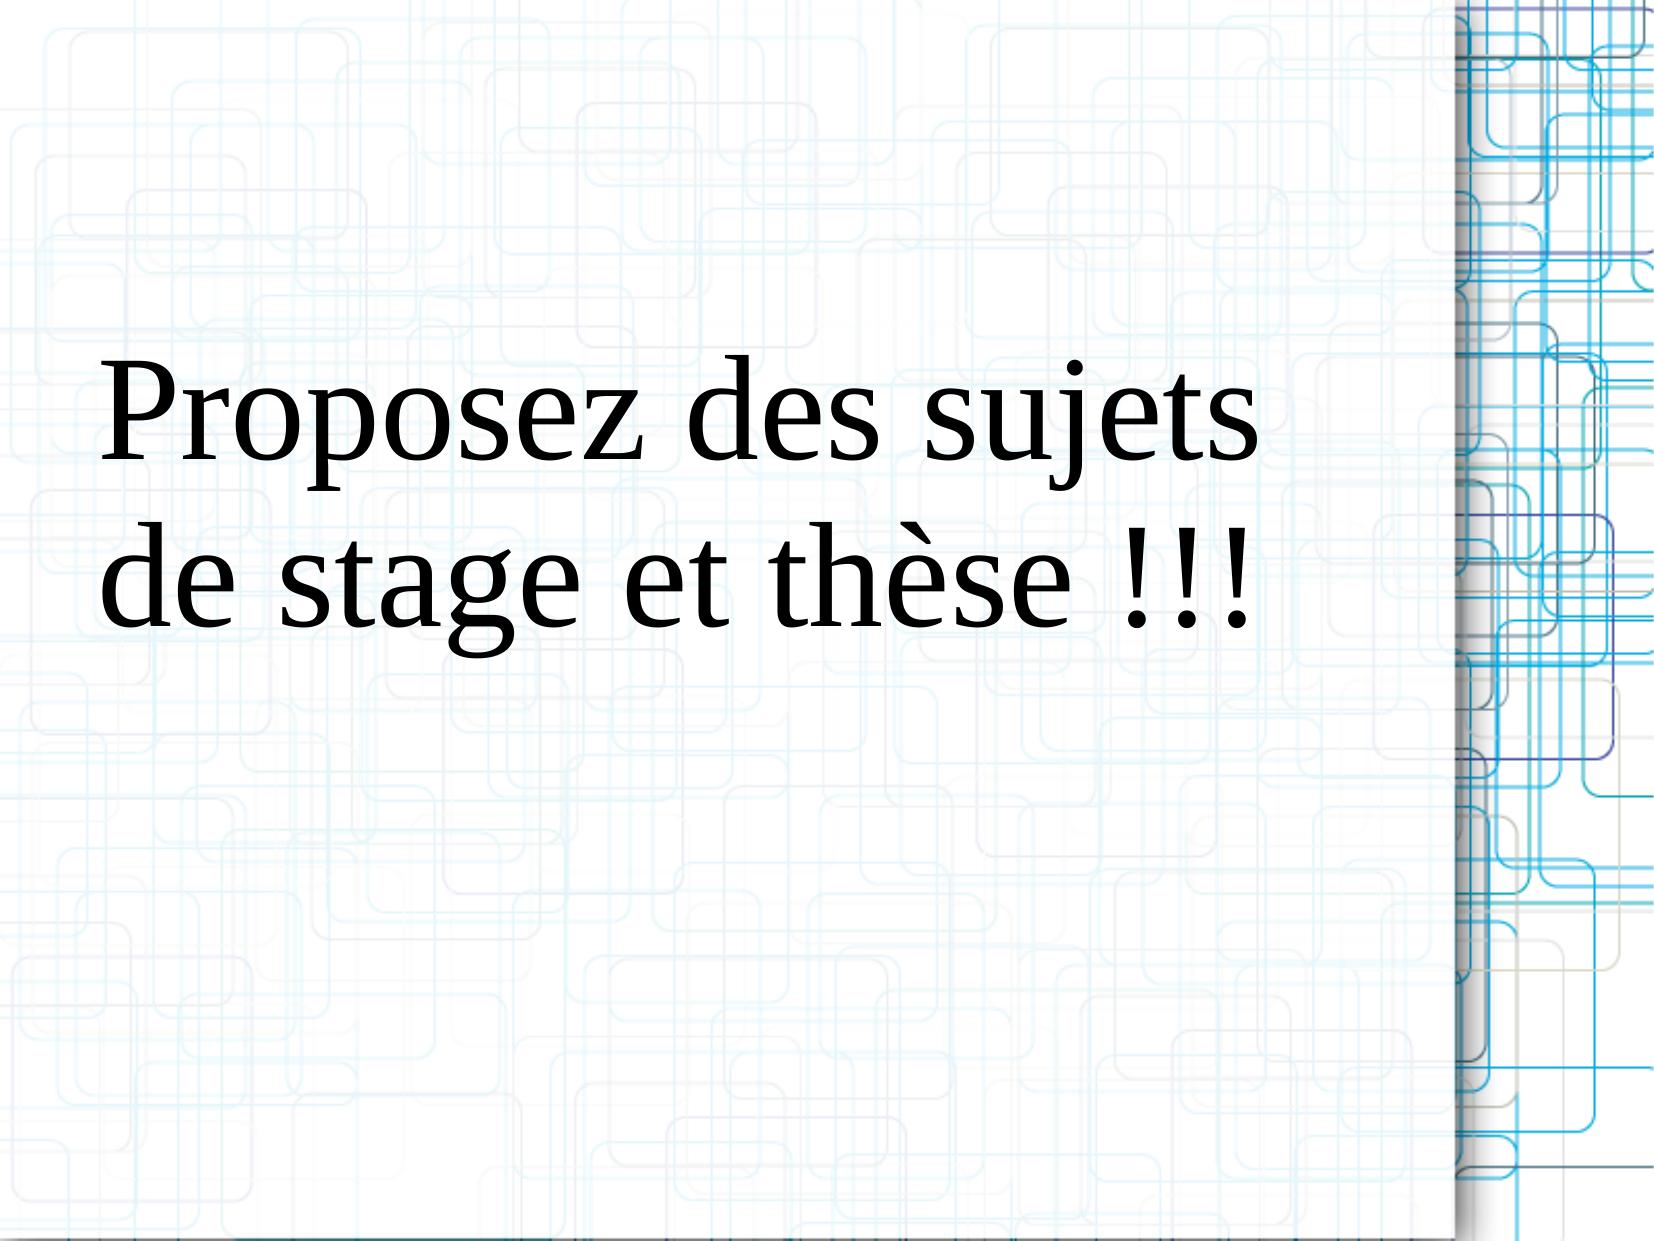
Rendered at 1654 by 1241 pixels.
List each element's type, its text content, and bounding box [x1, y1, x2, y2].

text_box Proposez des sujets de stage et thèse !!! [82, 318, 1359, 721]
picture [0, 0, 1654, 1241]
